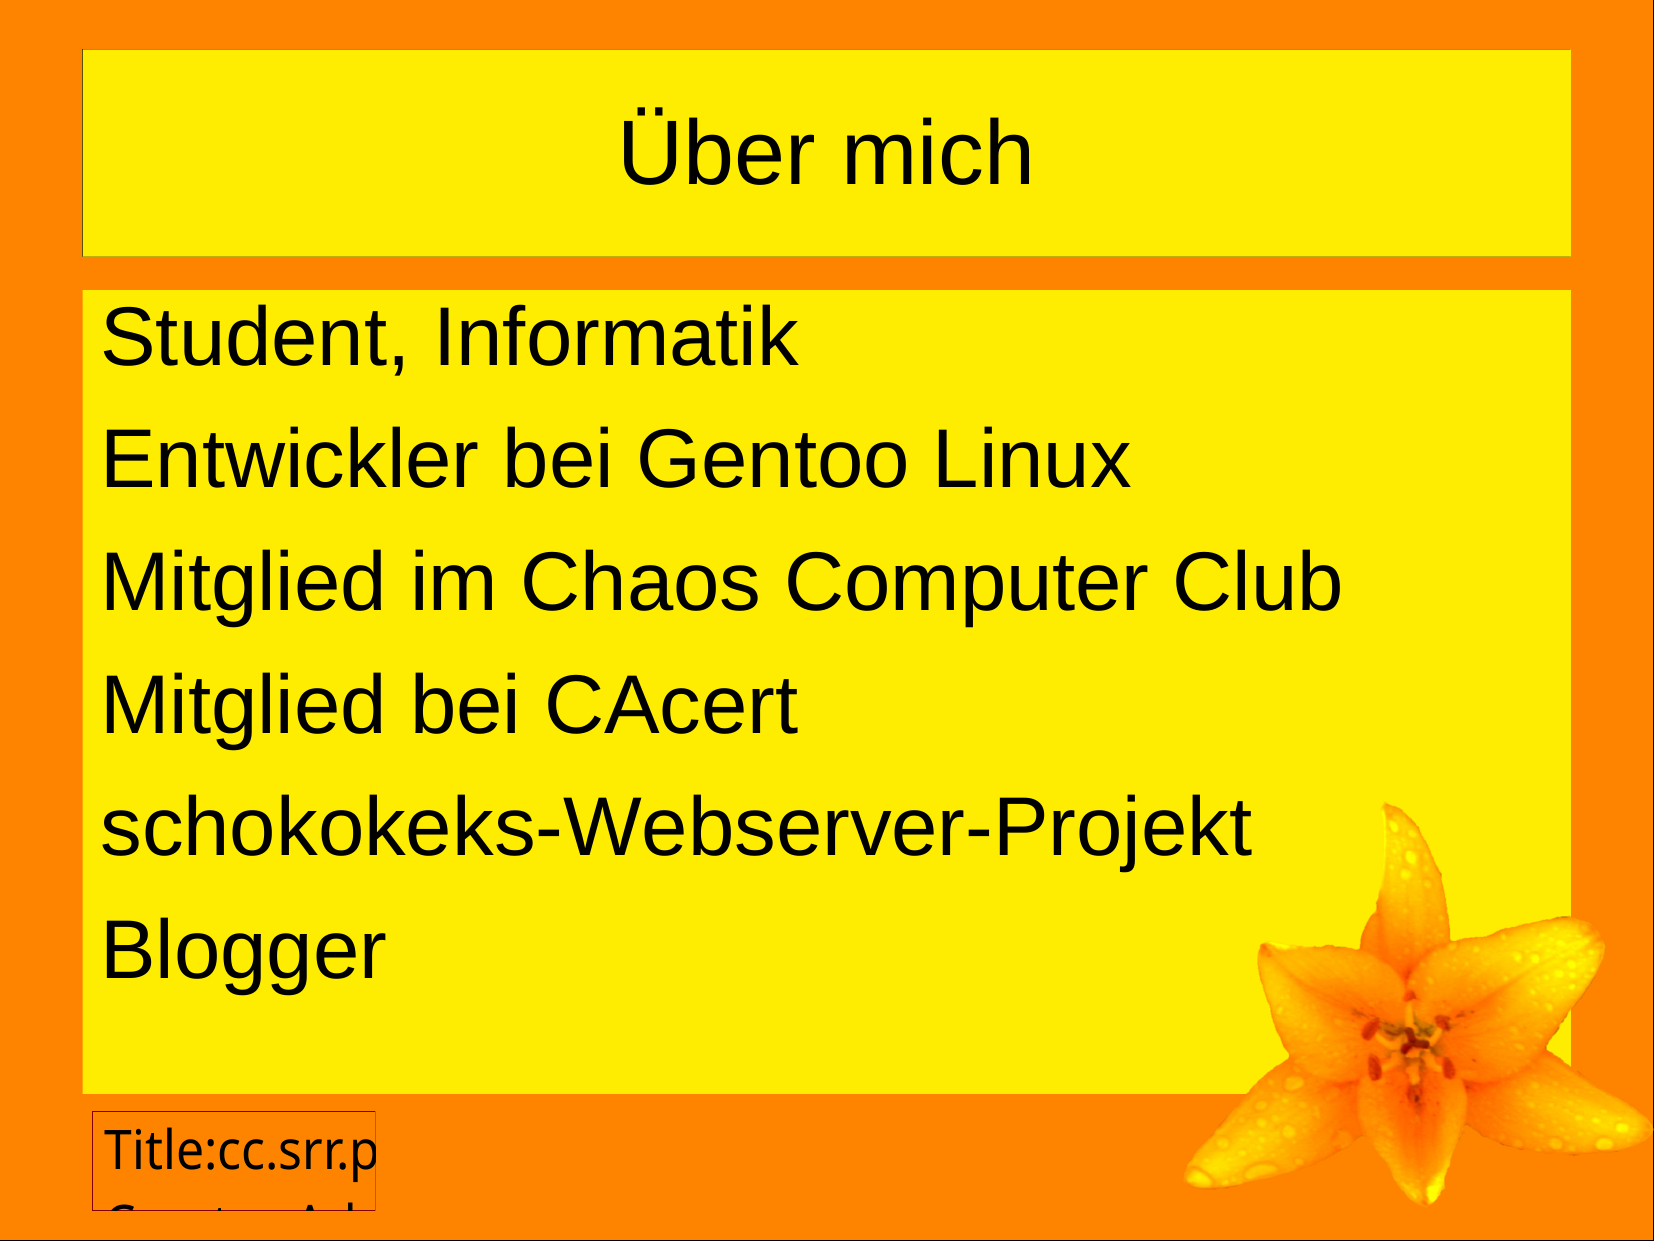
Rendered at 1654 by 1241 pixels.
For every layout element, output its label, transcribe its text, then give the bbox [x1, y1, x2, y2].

list Student, Informatik Entwickler bei Gentoo Linux Mitglied im Chaos Computer Club Mitglied bei CAcert schokokeks-Webserver-Projekt Blogger [82, 290, 1571, 1094]
title Über mich [82, 49, 1571, 257]
picture [88, 1108, 376, 1211]
picture [1181, 767, 1654, 1241]
text_box [0, 0, 1654, 1241]
